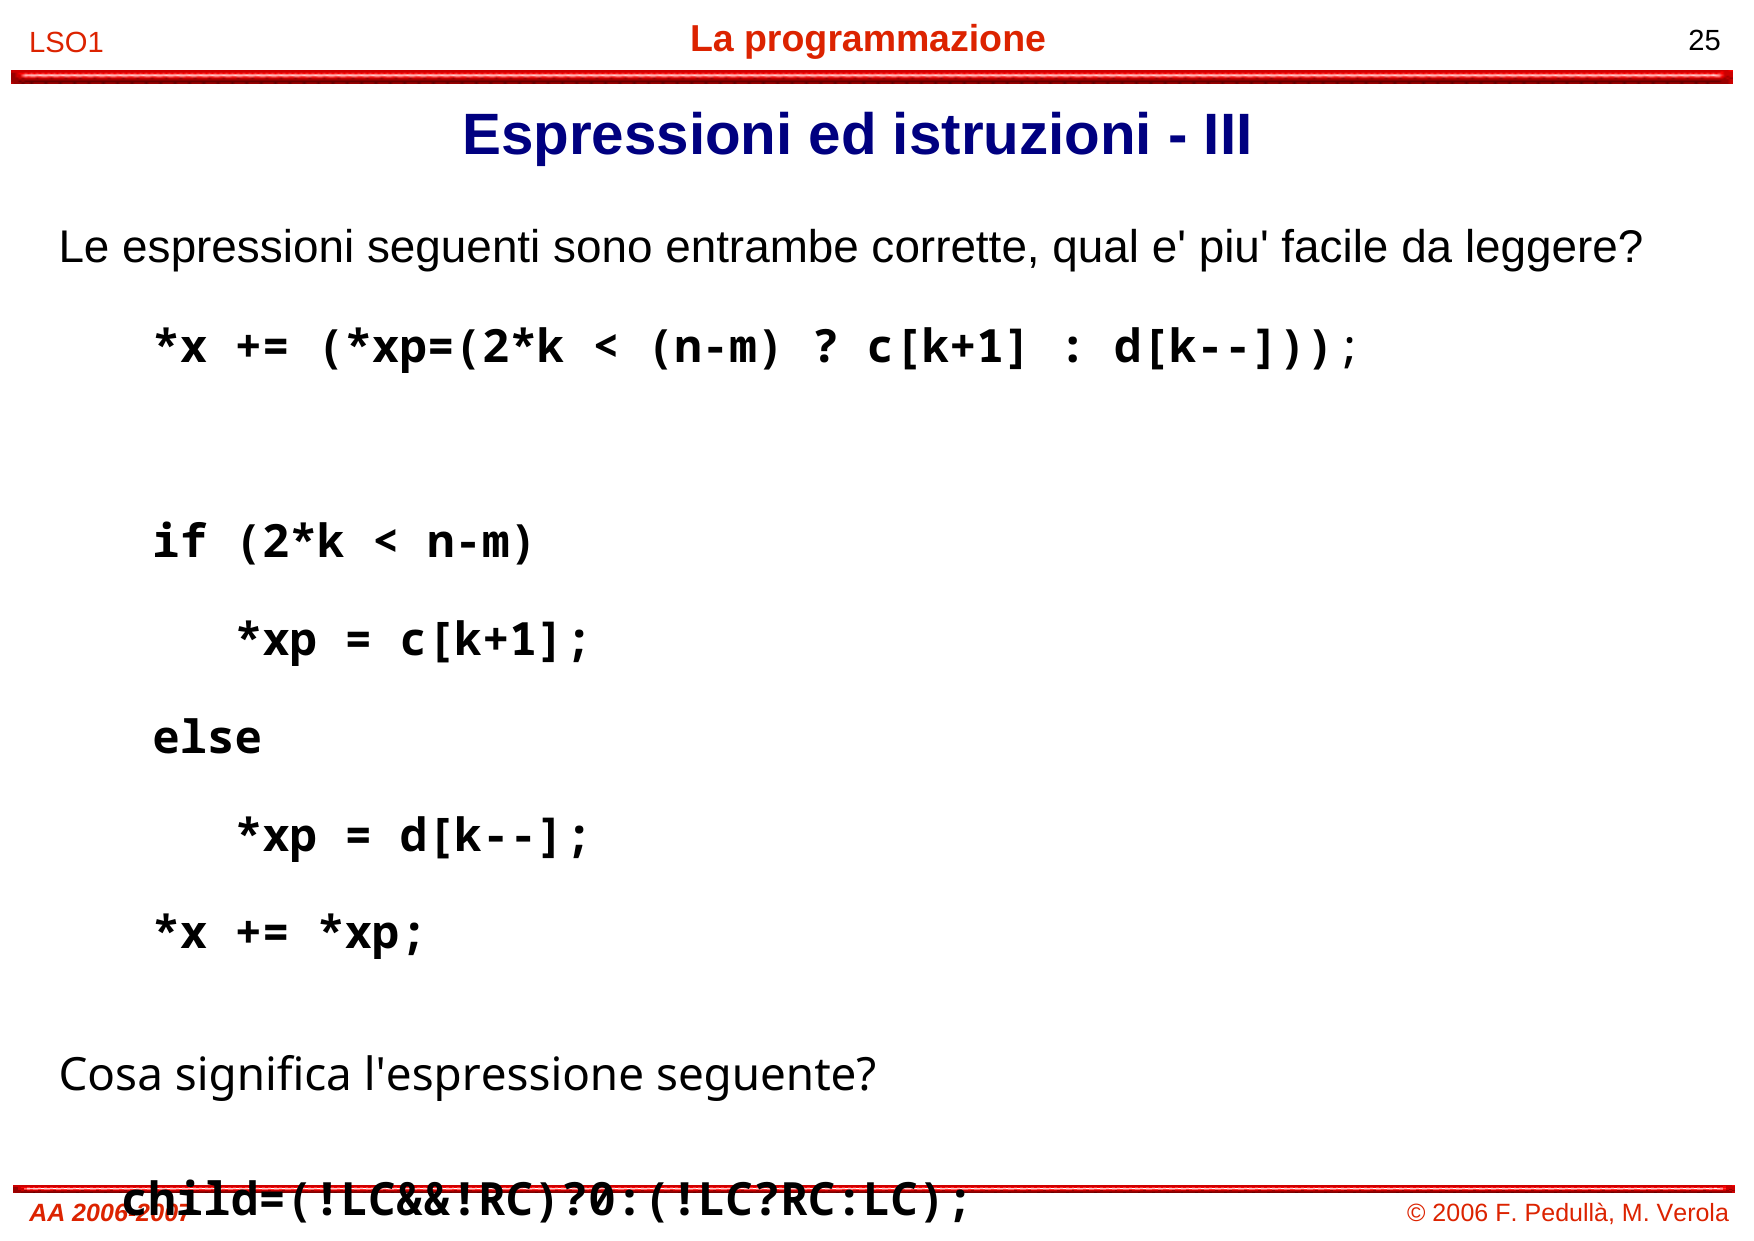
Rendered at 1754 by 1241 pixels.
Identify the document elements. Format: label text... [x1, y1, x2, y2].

text_box Espressioni ed istruzioni - III [386, 98, 1330, 187]
picture [157, 1185, 214, 1193]
picture [900, 1185, 930, 1193]
picture [709, 1185, 732, 1193]
picture [330, 1185, 344, 1193]
picture [221, 1185, 249, 1193]
picture [818, 1185, 867, 1193]
picture [548, 1185, 577, 1193]
picture [488, 1188, 496, 1193]
picture [500, 1185, 512, 1193]
picture [515, 1185, 545, 1193]
picture [659, 1185, 680, 1193]
picture [13, 1185, 151, 1193]
picture [467, 1185, 482, 1193]
picture [583, 1185, 593, 1193]
picture [597, 1187, 604, 1193]
picture [301, 1185, 323, 1193]
picture [687, 1185, 702, 1193]
picture [790, 1188, 798, 1193]
list Le espressioni seguenti sono entrambe corrette, qual e' piu' facile da leggere? *x += (*xp=(2*k < (n-m) ? c[k+1] : d[k--])); if (2*k < n-m) *xp = c[k+1]; else *xp = d[k--]; *x += *xp; Cosa significa l'espressione seguente? child=(!LC&&!RC)?0:(!LC?RC:LC); [58, 221, 1747, 1098]
picture [776, 1185, 784, 1193]
picture [11, 70, 1733, 84]
picture [874, 1185, 897, 1193]
picture [735, 1185, 770, 1193]
picture [802, 1185, 815, 1193]
picture [441, 1185, 460, 1193]
picture [255, 1185, 298, 1193]
picture [378, 1185, 400, 1193]
picture [933, 1185, 1735, 1193]
picture [610, 1185, 656, 1193]
picture [413, 1185, 428, 1193]
picture [351, 1185, 375, 1193]
